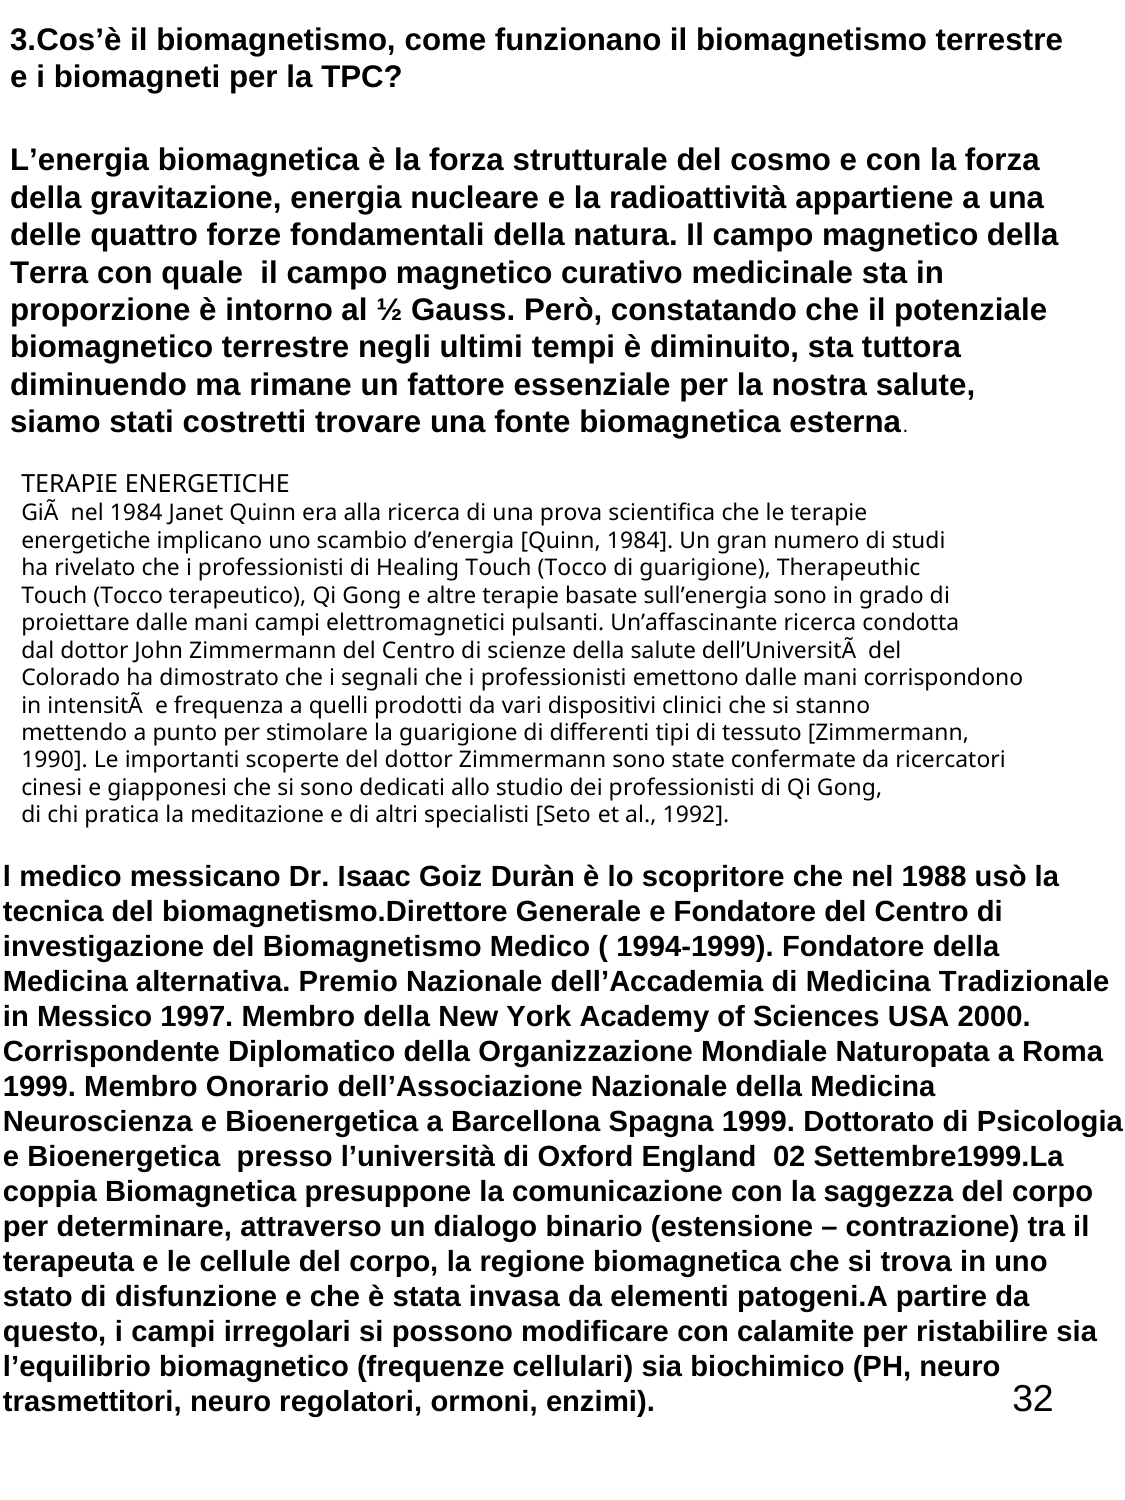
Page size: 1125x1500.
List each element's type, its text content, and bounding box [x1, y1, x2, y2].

text_box l medico messicano Dr. Isaac Goiz Duràn è lo scopritore che nel 1988 usò la tecnica del biomagnetismo.Direttore Generale e Fondatore del Centro di investigazione del Biomagnetismo Medico ( 1994-1999). Fondatore della Medicina alternativa. Premio Nazionale dell’Accademia di Medicina Tradizionale in Messico 1997. Membro della New York Academy of Sciences USA 2000. Corrispondente Diplomatico della Organizzazione Mondiale Naturopata a Roma 1999. Membro Onorario dell’Associazione Nazionale della Medicina Neuroscienza e Bioenergetica a Barcellona Spagna 1999. Dottorato di Psicologia e Bioenergetica presso l’università di Oxford England 02 Settembre1999.La coppia Biomagnetica presuppone la comunicazione con la saggezza del corpo per determinare, attraverso un dialogo binario (estensione – contrazione) tra il terapeuta e le cellule del corpo, la regione biomagnetica che si trova in uno stato di disfunzione e che è stata invasa da elementi patogeni.A partire da questo, i campi irregolari si possono modificare con calamite per ristabilire sia l’equilibrio biomagnetico (frequenze cellulari) sia biochimico (PH, neuro trasmettitori, neuro regolatori, ormoni, enzimi). [0, 850, 1125, 1496]
text_box TERAPIE ENERGETICHE GiÃ nel 1984 Janet Quinn era alla ricerca di una prova scientifica che le terapie energetiche implicano uno scambio d’energia [Quinn, 1984]. Un gran numero di studi ha rivelato che i professionisti di Healing Touch (Tocco di guarigione), Therapeuthic Touch (Tocco terapeutico), Qi Gong e altre terapie basate sull’energia sono in grado di proiettare dalle mani campi elettromagnetici pulsanti. Un’affascinante ricerca condotta dal dottor John Zimmermann del Centro di scienze della salute dell’UniversitÃ del Colorado ha dimostrato che i segnali che i professionisti emettono dalle mani corrispondono in intensitÃ e frequenza a quelli prodotti da vari dispositivi clinici che si stanno mettendo a punto per stimolare la guarigione di differenti tipi di tessuto [Zimmermann, 1990]. Le importanti scoperte del dottor Zimmermann sono state confermate da ricercatori cinesi e giapponesi che si sono dedicati allo studio dei professionisti di Qi Gong, di chi pratica la meditazione e di altri specialisti [Seto et al., 1992]. [6, 460, 1099, 850]
text_box 3.Cos’è il biomagnetismo, come funzionano il biomagnetismo terrestre e i biomagneti per la TPC? L’energia biomagnetica è la forza strutturale del cosmo e con la forza della gravitazione, energia nucleare e la radioattività appartiene a una delle quattro forze fondamentali della natura. Il campo magnetico della Terra con quale il campo magnetico curativo medicinale sta in proporzione è intorno al ½ Gauss. Però, constatando che il potenziale biomagnetico terrestre negli ultimi tempi è diminuito, sta tuttora diminuendo ma rimane un fattore essenziale per la nostra salute, siamo stati costretti trovare una fonte biomagnetica esterna. [0, 11, 1087, 780]
